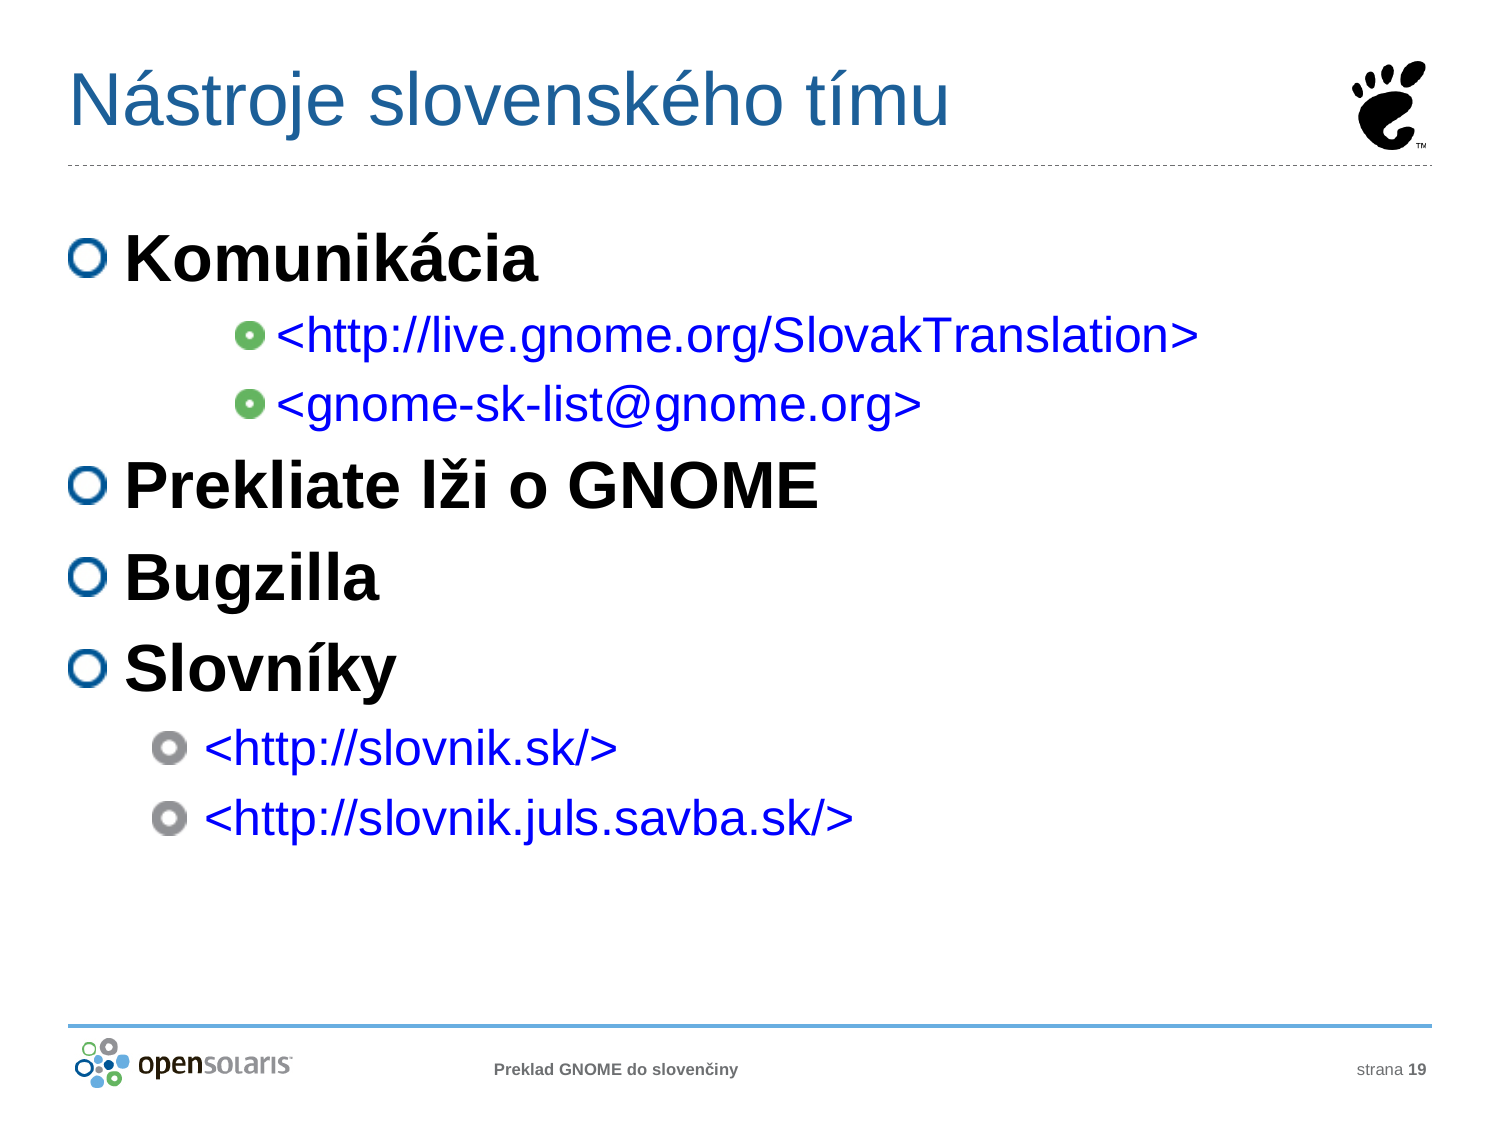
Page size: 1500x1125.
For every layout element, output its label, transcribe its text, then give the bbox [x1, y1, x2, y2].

list Komunikácia <http://live.gnome.org/SlovakTranslation> <gnome-sk-list@gnome.org> Prekliate lži o GNOME Bugzilla Slovníky <http://slovnik.sk/> <http://slovnik.juls.savba.sk/> [68, 220, 1432, 978]
picture [74, 1038, 293, 1088]
title Nástroje slovenského tímu [68, 51, 1388, 148]
picture [1352, 61, 1426, 150]
